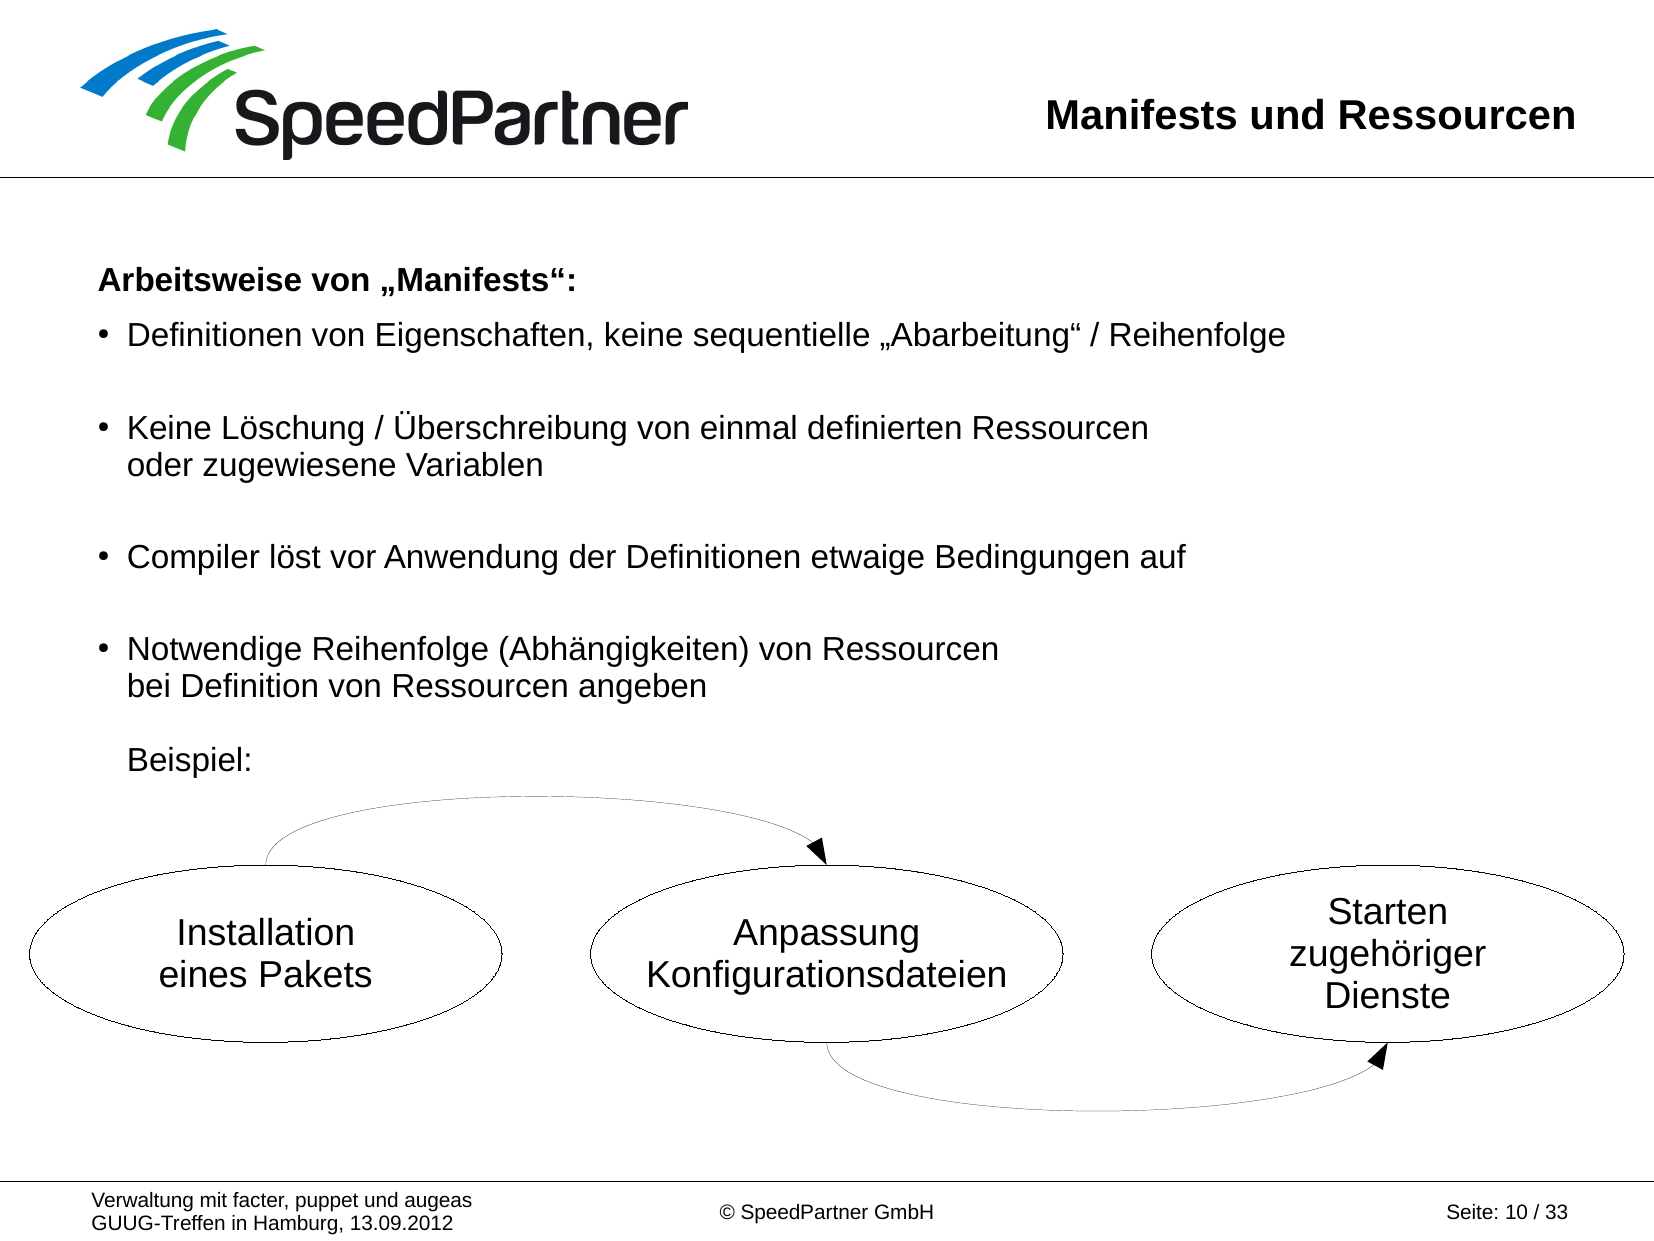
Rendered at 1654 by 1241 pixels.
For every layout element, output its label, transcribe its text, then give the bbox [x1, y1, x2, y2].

text_box Starten zugehöriger Dienste [1151, 865, 1625, 1043]
text_box Anpassung Konfigurationsdateien [590, 865, 1064, 1043]
text_box Arbeitsweise von „Manifests“: Definitionen von Eigenschaften, keine sequentielle „Abarbeitung“ / Reihenfolge Keine Löschung / Überschreibung von einmal definierten Ressourcen oder zugewiesene Variablen Compiler löst vor Anwendung der Definitionen etwaige Bedingungen auf Notwendige Reihenfolge (Abhängigkeiten) von Ressourcen bei Definition von Ressourcen angeben Beispiel: [82, 797, 1565, 1177]
text_box Installation eines Pakets [29, 865, 503, 1043]
text_box Arbeitsweise von „Manifests“: Definitionen von Eigenschaften, keine sequentielle „Abarbeitung“ / Reihenfolge Keine Löschung / Überschreibung von einmal definierten Ressourcen oder zugewiesene Variablen Compiler löst vor Anwendung der Definitionen etwaige Bedingungen auf Notwendige Reihenfolge (Abhängigkeiten) von Ressourcen bei Definition von Ressourcen angeben Beispiel: [82, 253, 1565, 1110]
picture [80, 29, 688, 160]
title Manifests und Ressourcen [590, 70, 1577, 160]
